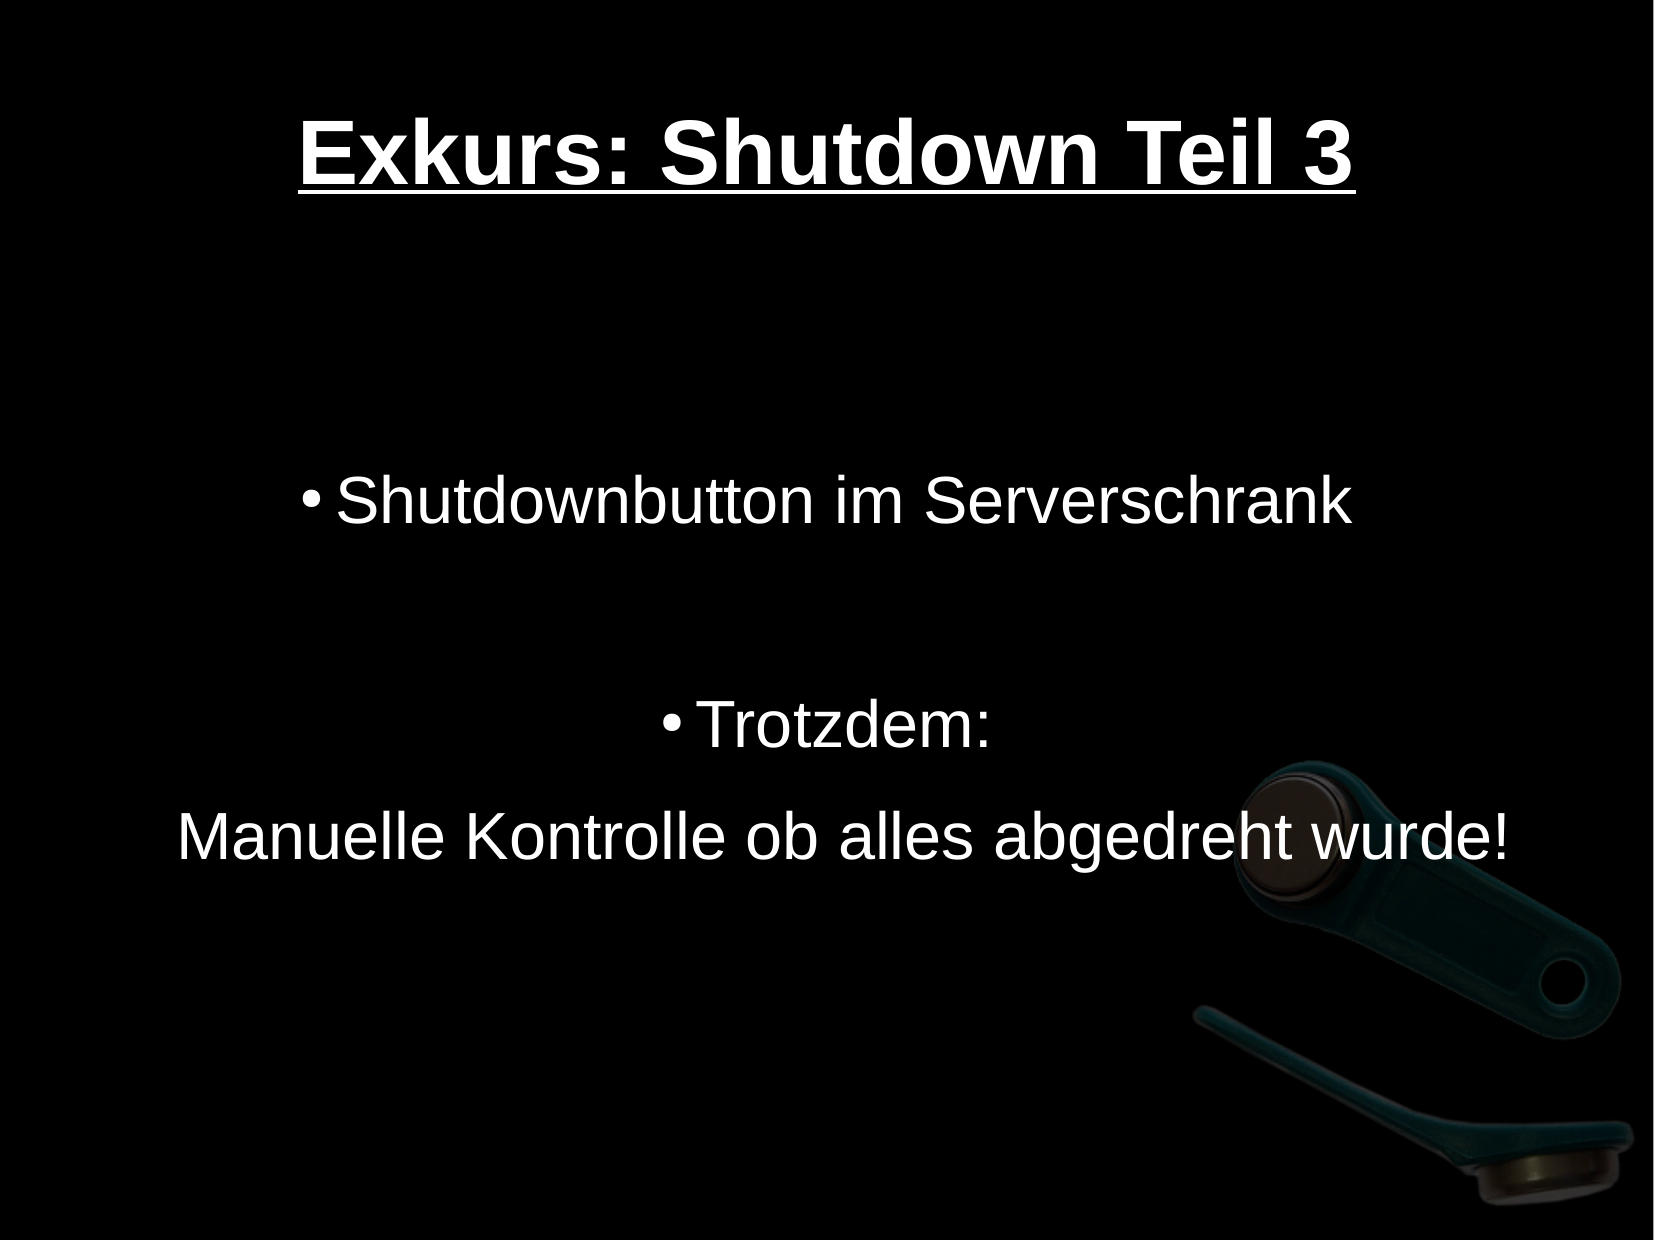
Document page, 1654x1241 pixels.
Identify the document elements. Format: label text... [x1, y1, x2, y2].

picture [1150, 732, 1654, 1236]
title Exkurs: Shutdown Teil 3 [82, 49, 1571, 257]
subtitle Shutdownbutton im Serverschrank Trotzdem: Manuelle Kontrolle ob alles abgedreht wurde! [82, 290, 1571, 1010]
